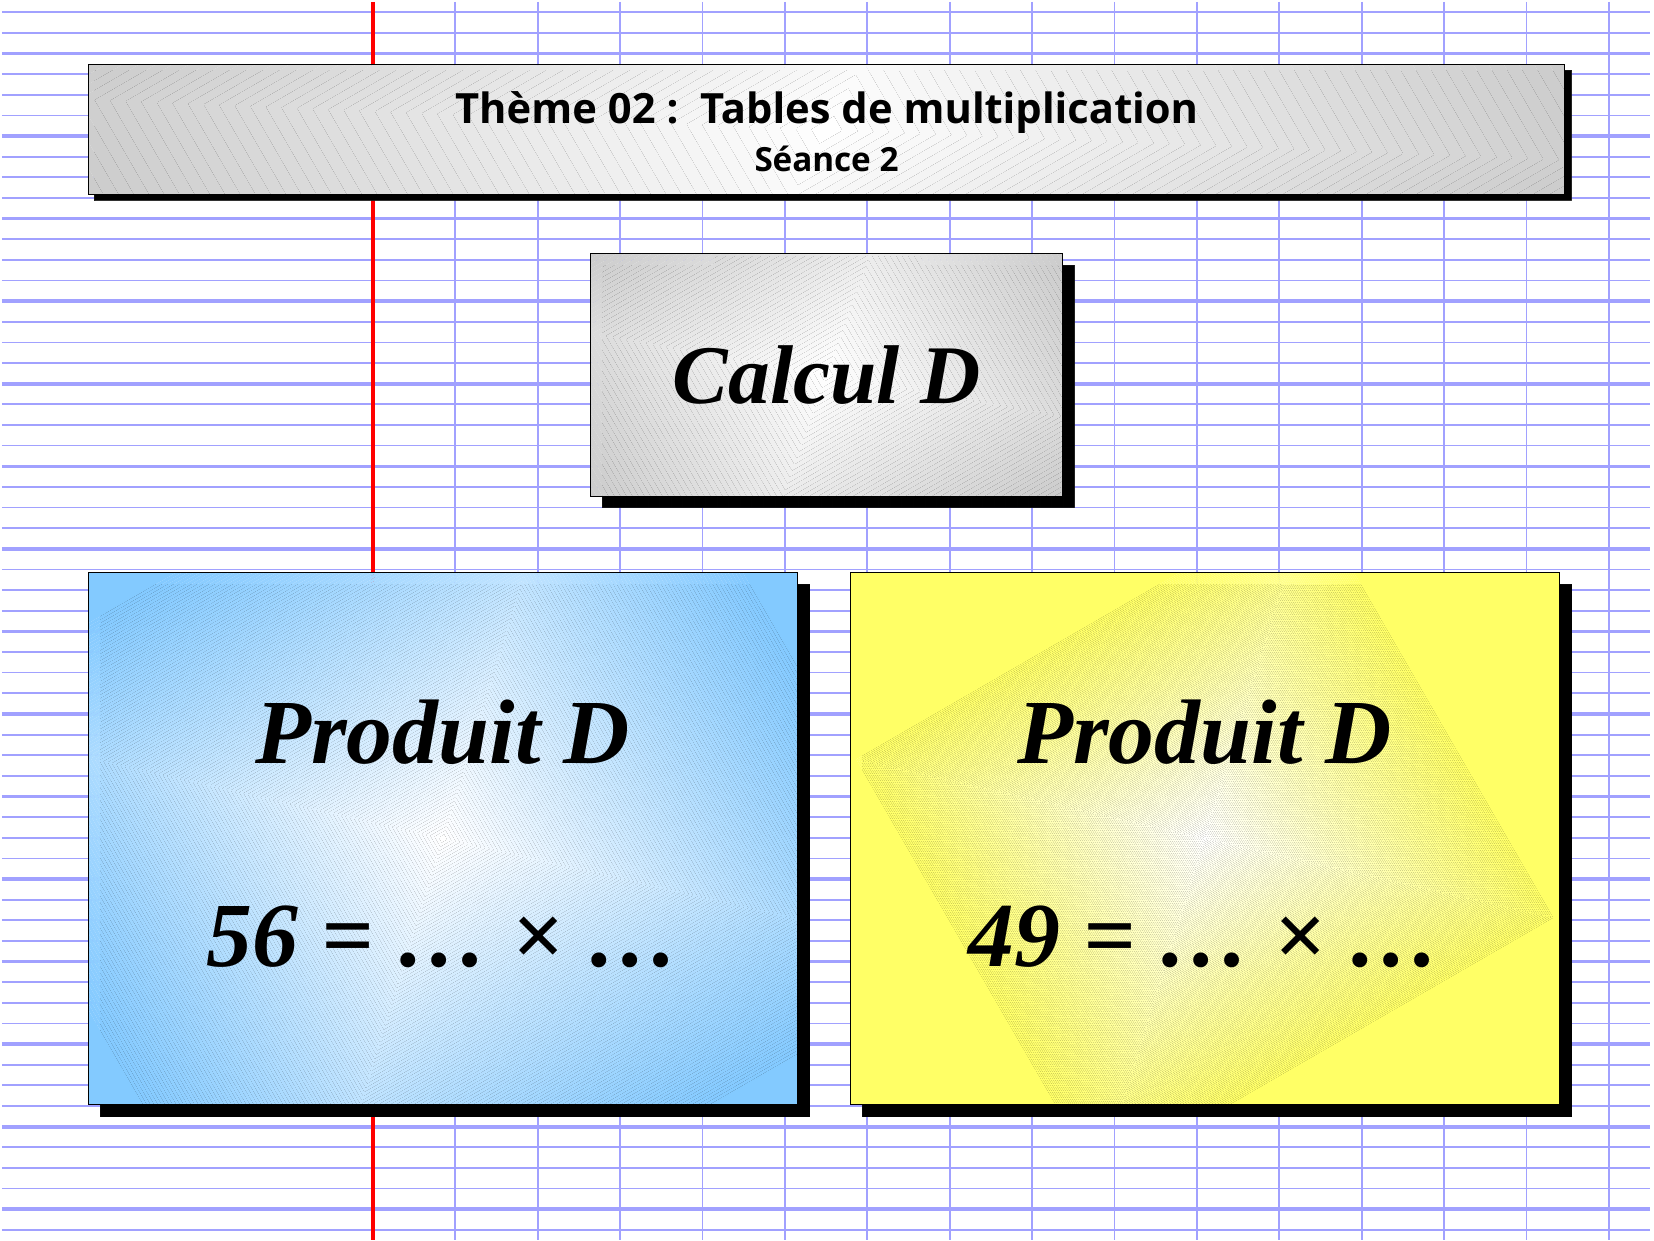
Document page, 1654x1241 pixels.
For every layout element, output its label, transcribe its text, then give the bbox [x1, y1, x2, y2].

picture [0, 0, 1654, 1241]
text_box Thème 02 : Tables de multiplication Séance 2 [88, 64, 1565, 195]
text_box Calcul D [590, 253, 1063, 497]
text_box Produit D 49 = … × … [850, 572, 1560, 1105]
text_box Produit D 56 = … × … [88, 572, 798, 1105]
